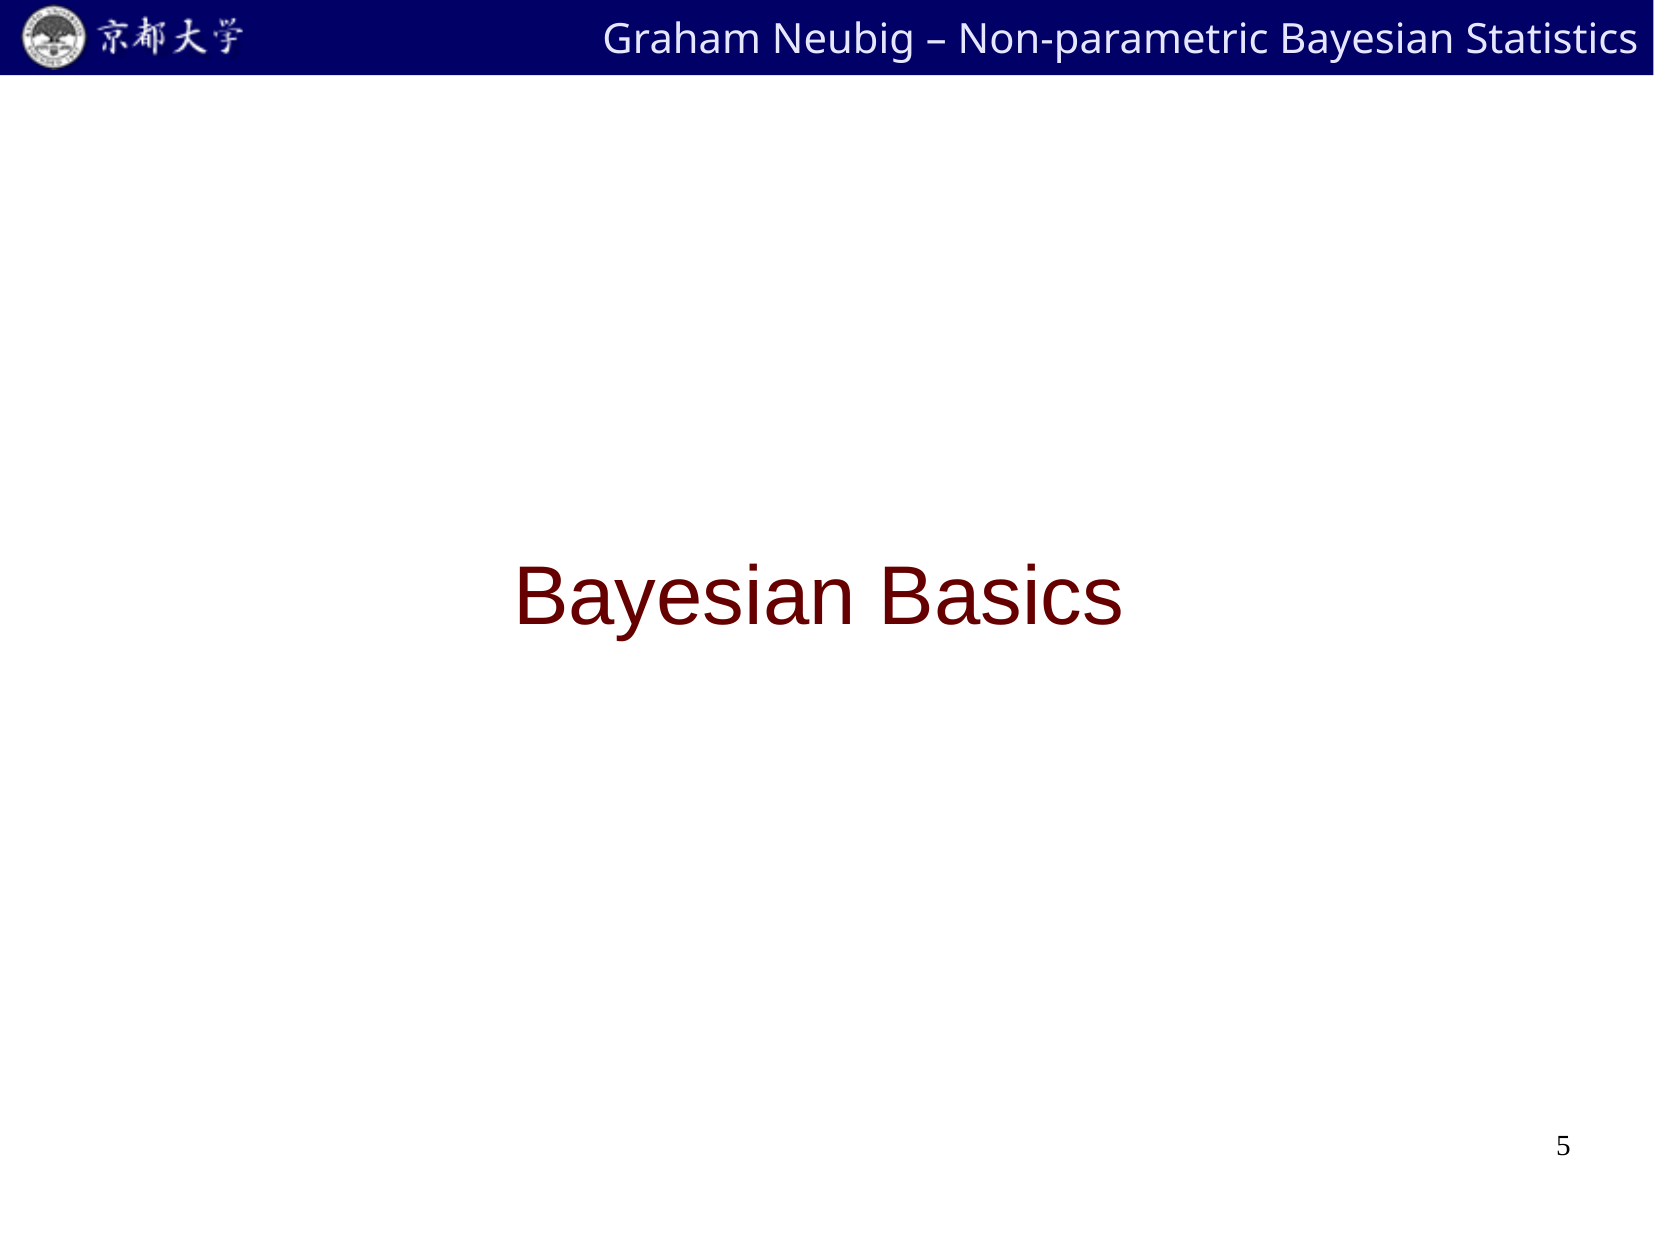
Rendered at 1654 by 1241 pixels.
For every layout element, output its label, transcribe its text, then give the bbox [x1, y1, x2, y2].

title Bayesian Basics [75, 507, 1564, 685]
picture [0, 0, 247, 70]
